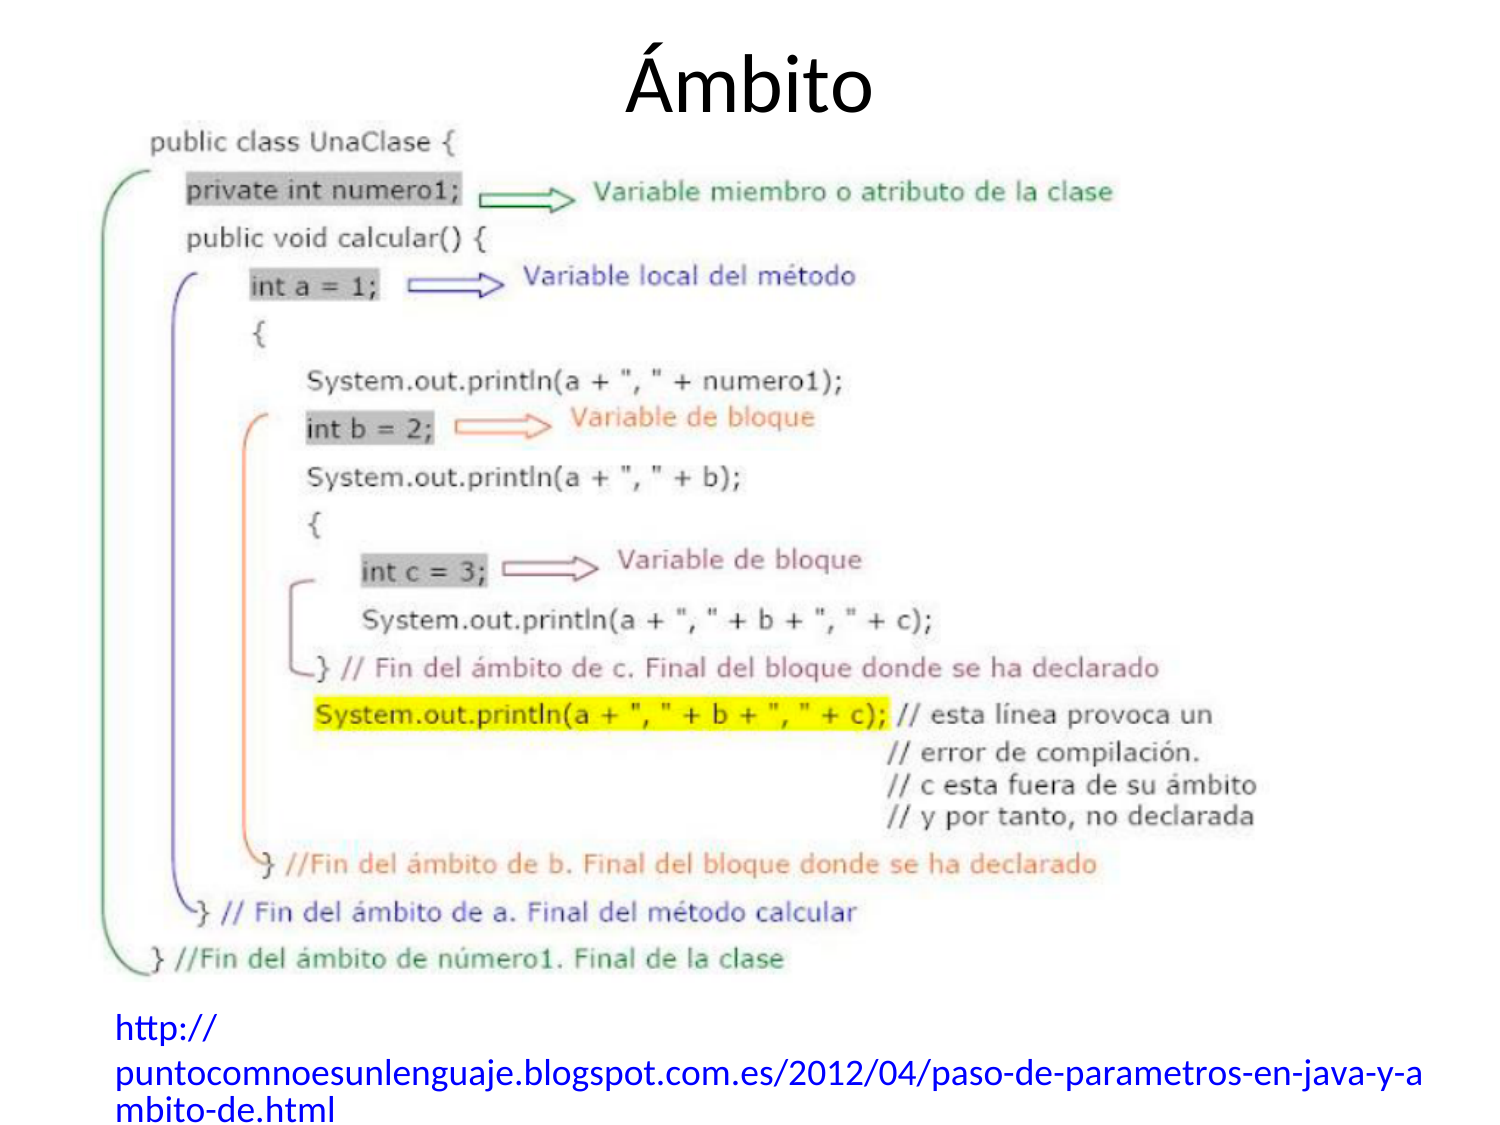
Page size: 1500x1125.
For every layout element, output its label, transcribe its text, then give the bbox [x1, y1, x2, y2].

title Ámbito [75, 45, 1426, 114]
text_box http://puntocomnoesunlenguaje.blogspot.com.es/2012/04/paso-de-parametros-en-java-y-ambito-de.html [100, 994, 1447, 1125]
picture [77, 113, 1282, 995]
